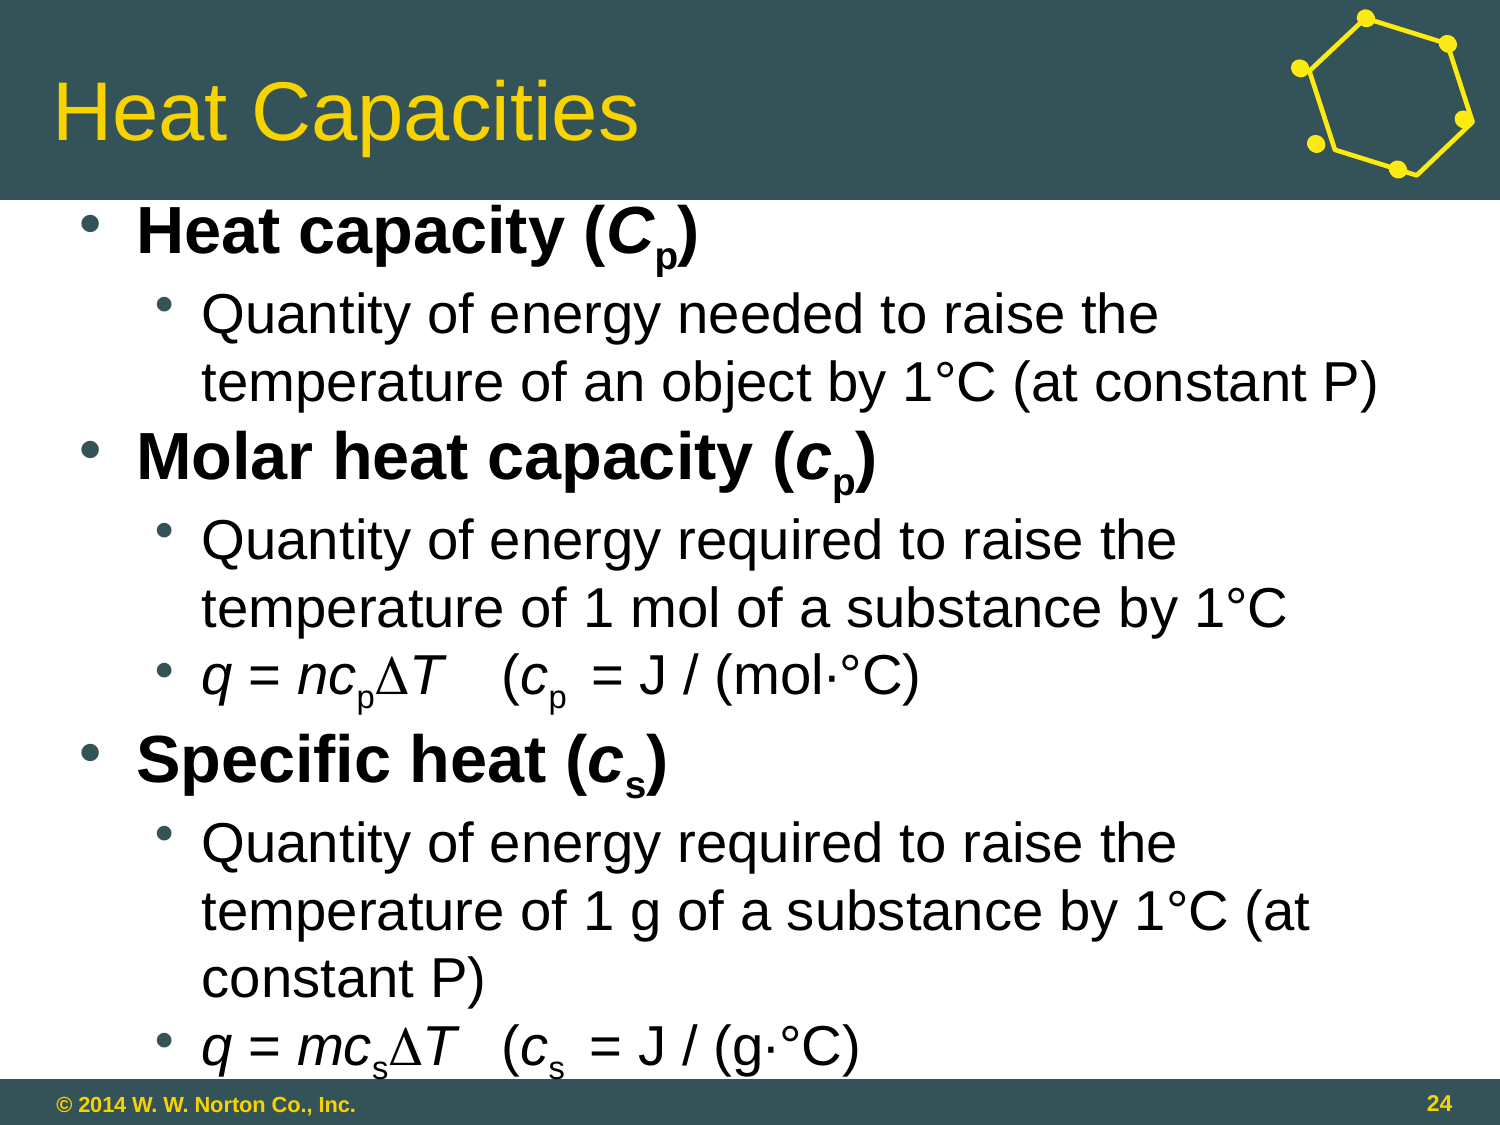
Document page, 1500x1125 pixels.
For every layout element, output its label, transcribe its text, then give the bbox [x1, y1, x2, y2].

list Heat capacity (Cp) Quantity of energy needed to raise the temperature of an object by 1°C (at constant P) Molar heat capacity (cp) Quantity of energy required to raise the temperature of 1 mol of a substance by 1°C q = ncpT (cp = J / (mol·°C) Specific heat (cs) Quantity of energy required to raise the temperature of 1 g of a substance by 1°C (at constant P) q = mcsT (cs = J / (g·°C) [64, 179, 1440, 967]
slide_number <number> [1408, 1085, 1468, 1120]
title Heat Capacities [37, 19, 1118, 195]
